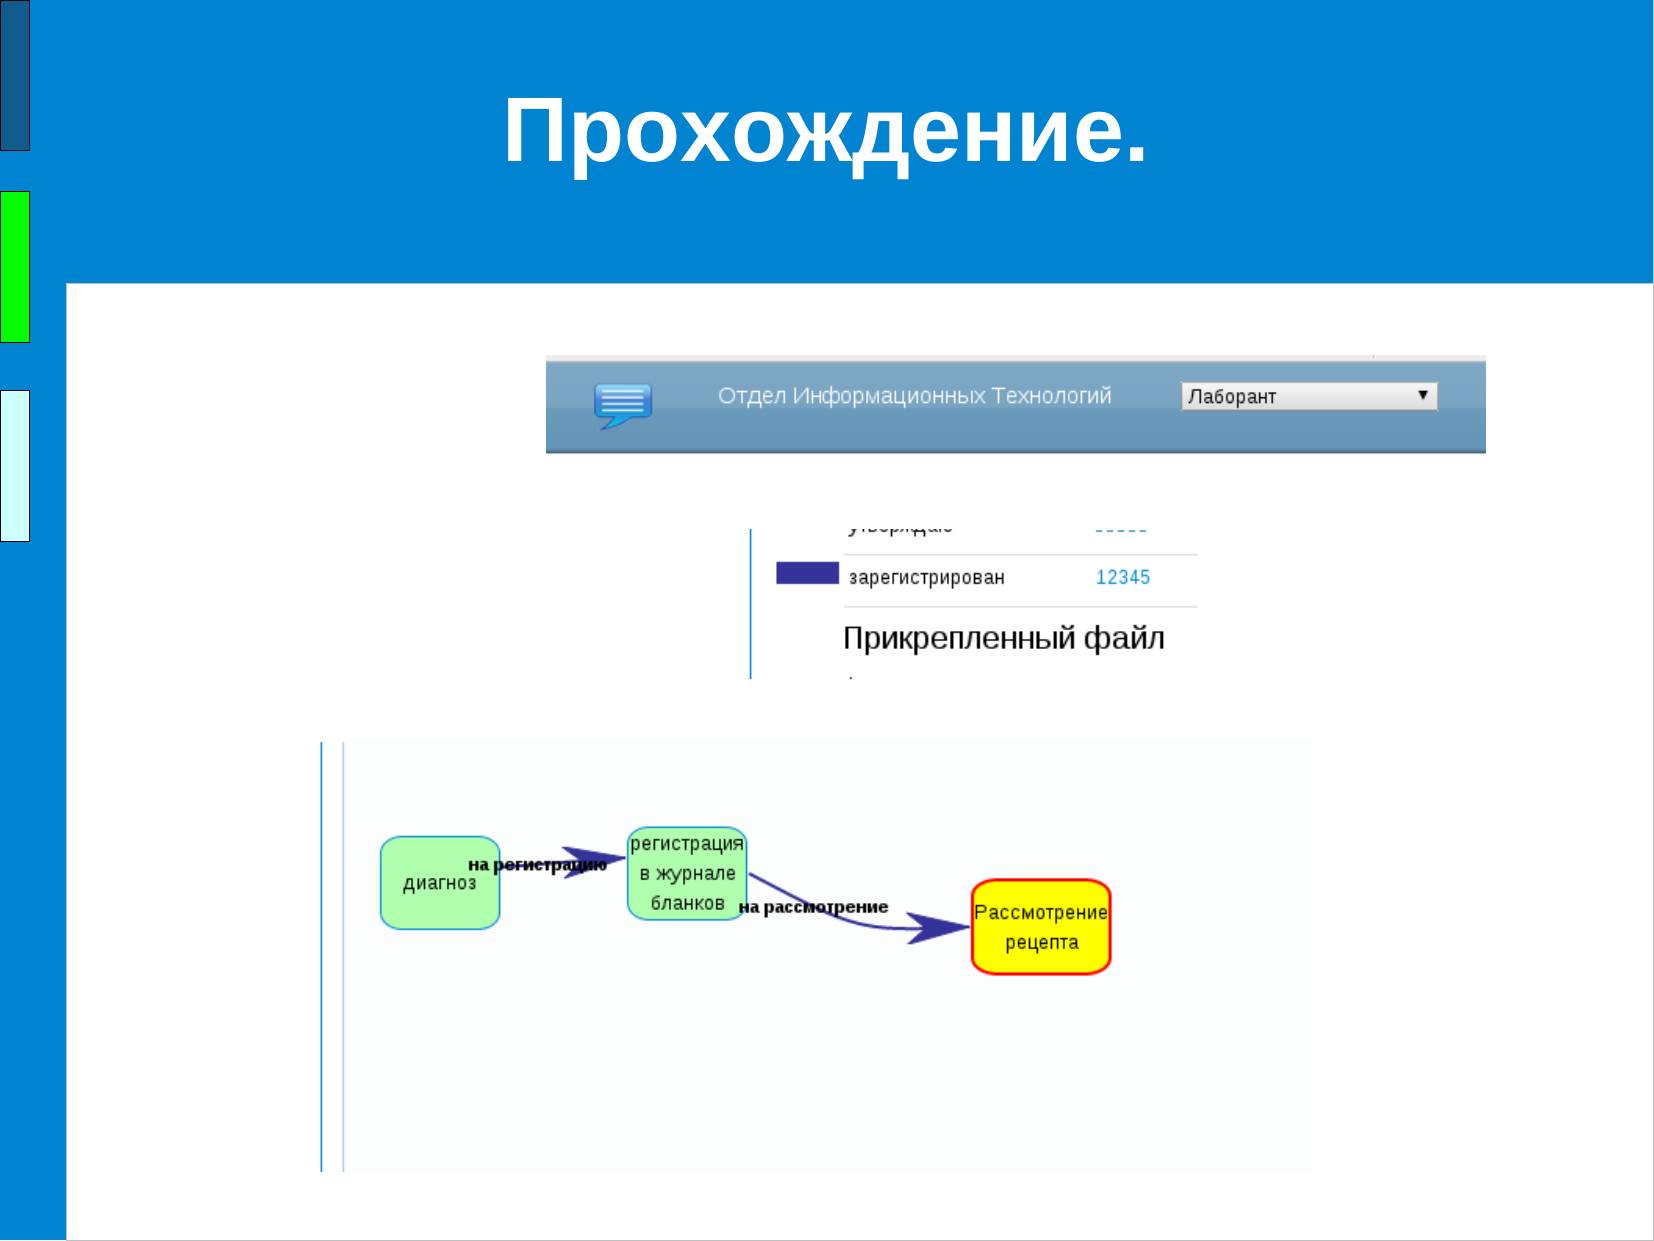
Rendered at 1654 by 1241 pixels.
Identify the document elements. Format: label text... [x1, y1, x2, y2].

title Прохождение. [82, 33, 1571, 226]
picture [546, 355, 1486, 679]
picture [238, 742, 1312, 1172]
